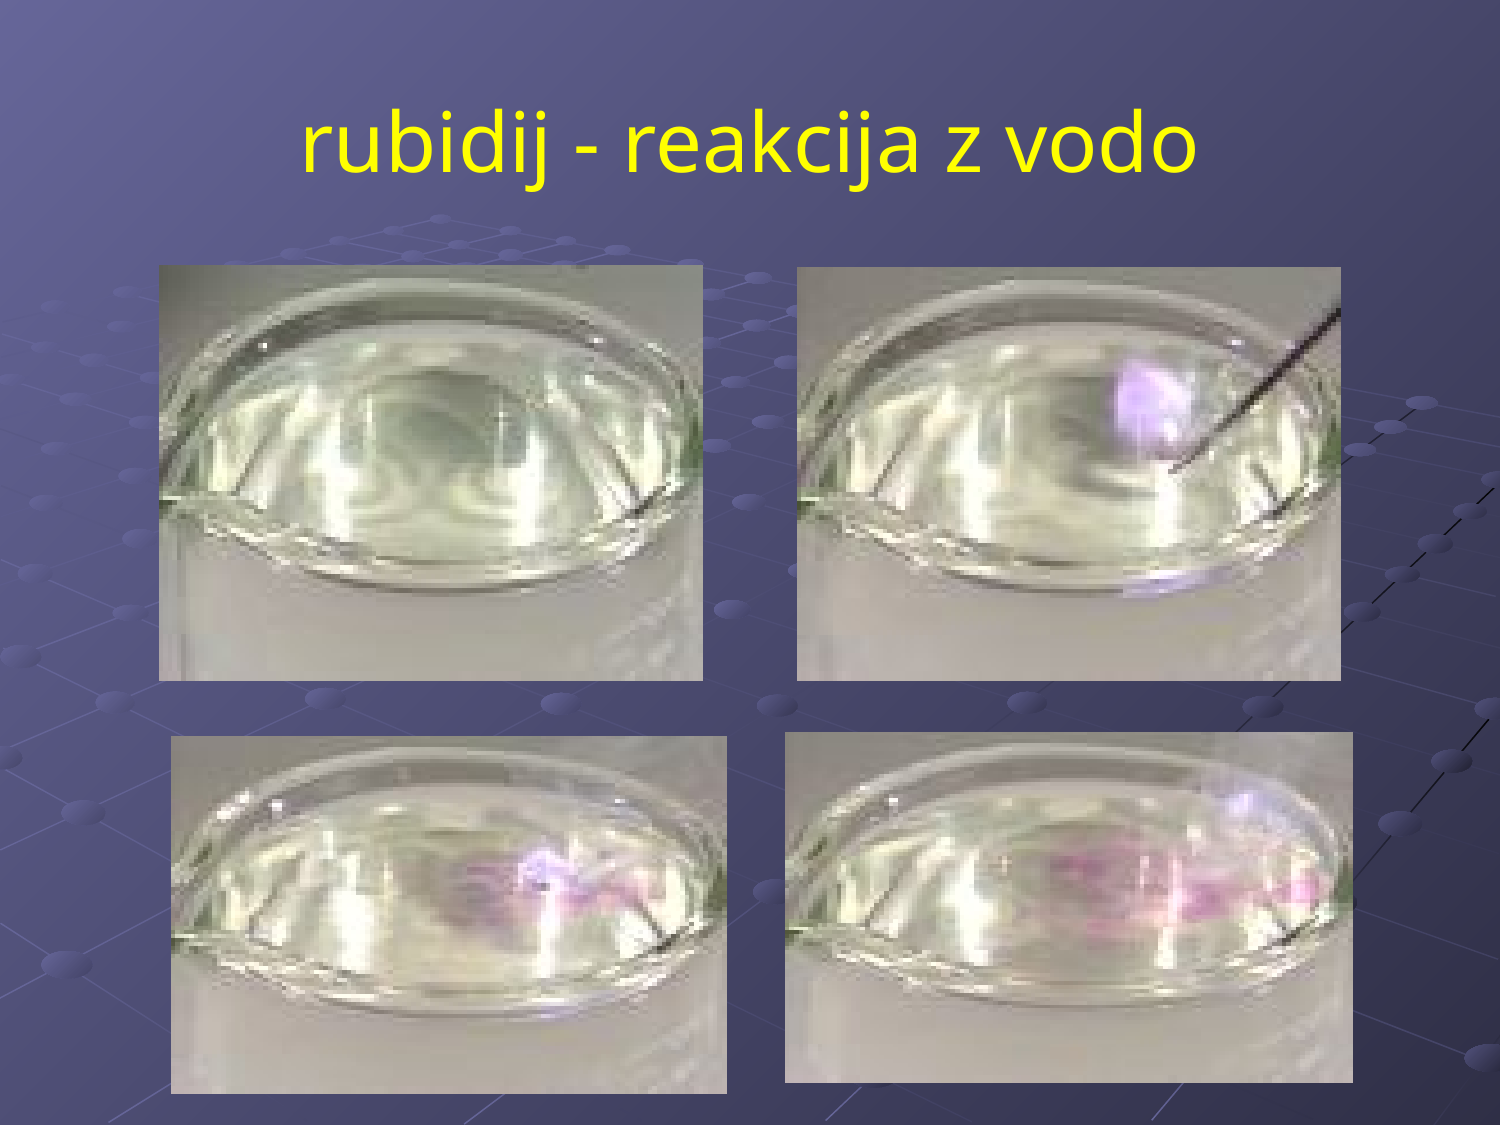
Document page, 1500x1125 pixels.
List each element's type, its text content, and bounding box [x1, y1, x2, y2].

picture [785, 732, 1353, 1083]
picture [159, 265, 703, 681]
picture [171, 736, 727, 1094]
title rubidij - reakcija z vodo [75, 45, 1425, 233]
picture [797, 267, 1341, 681]
